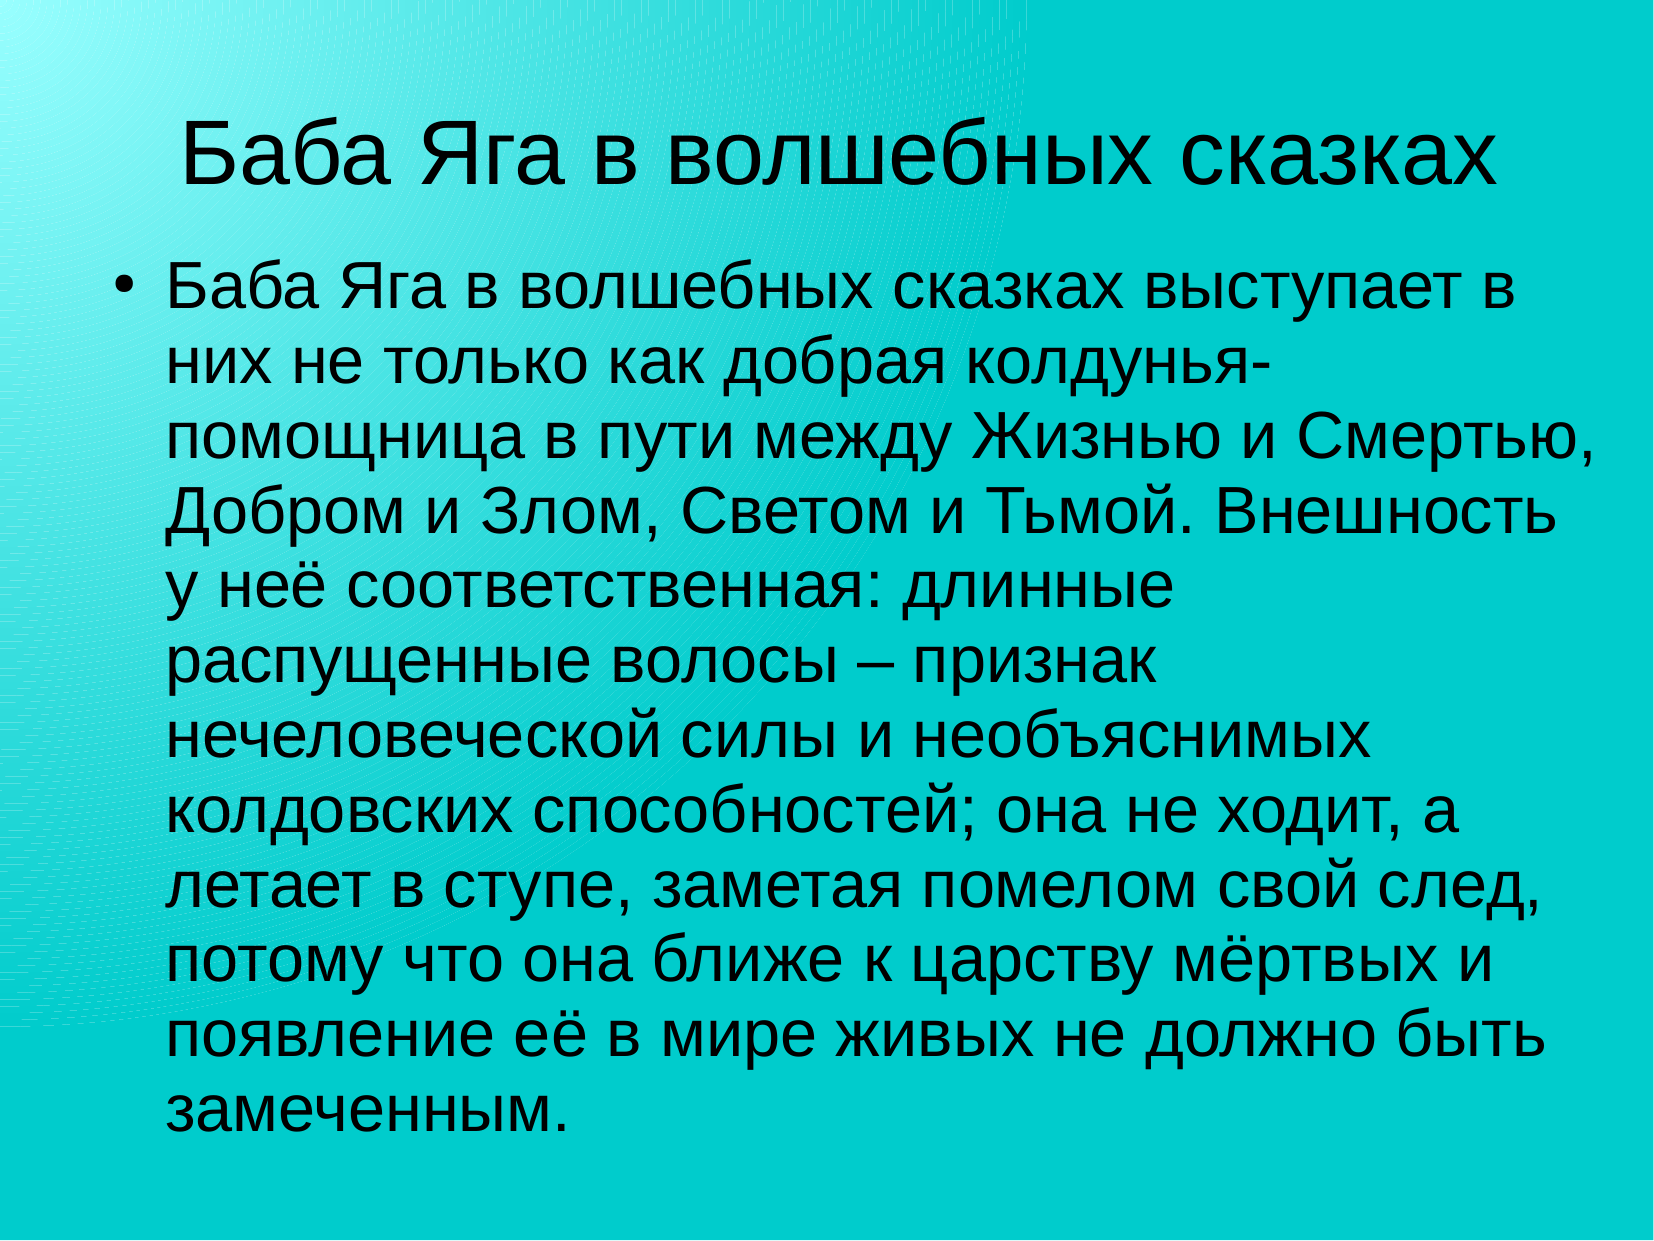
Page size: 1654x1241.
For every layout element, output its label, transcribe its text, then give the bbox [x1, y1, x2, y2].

title Баба Яга в волшебных сказках [82, 49, 1571, 257]
list Баба Яга в волшебных сказках выступает в них не только как добрая колдунья-помощница в пути между Жизнью и Смертью, Добром и Злом, Светом и Тьмой. Внешность у неё соответственная: длинные распущенные волосы – признак нечеловеческой силы и необъяснимых колдовских способностей; она не ходит, а летает в ступе, заметая помелом свой след, потому что она ближе к царству мёртвых и появление её в мире живых не должно быть замеченным. [94, 248, 1607, 1146]
